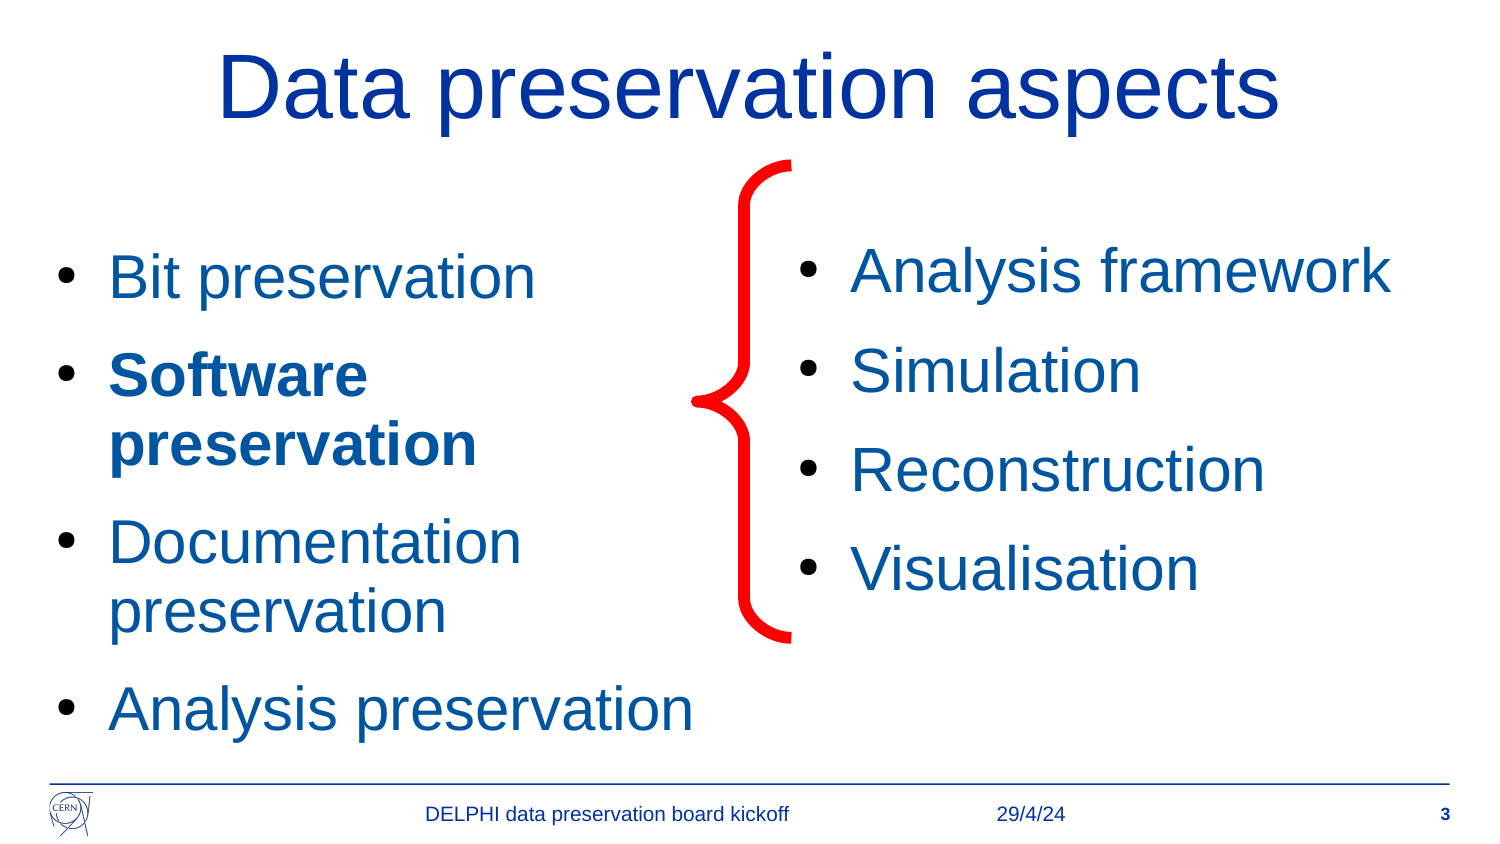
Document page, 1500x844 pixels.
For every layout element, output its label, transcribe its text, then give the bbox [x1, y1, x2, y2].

list Bit preservation Software preservation Documentation preservation Analysis preservation [38, 242, 697, 768]
list Analysis framework Simulation Reconstruction Visualisation [779, 236, 1465, 668]
title Data preservation aspects [75, 28, 1425, 145]
